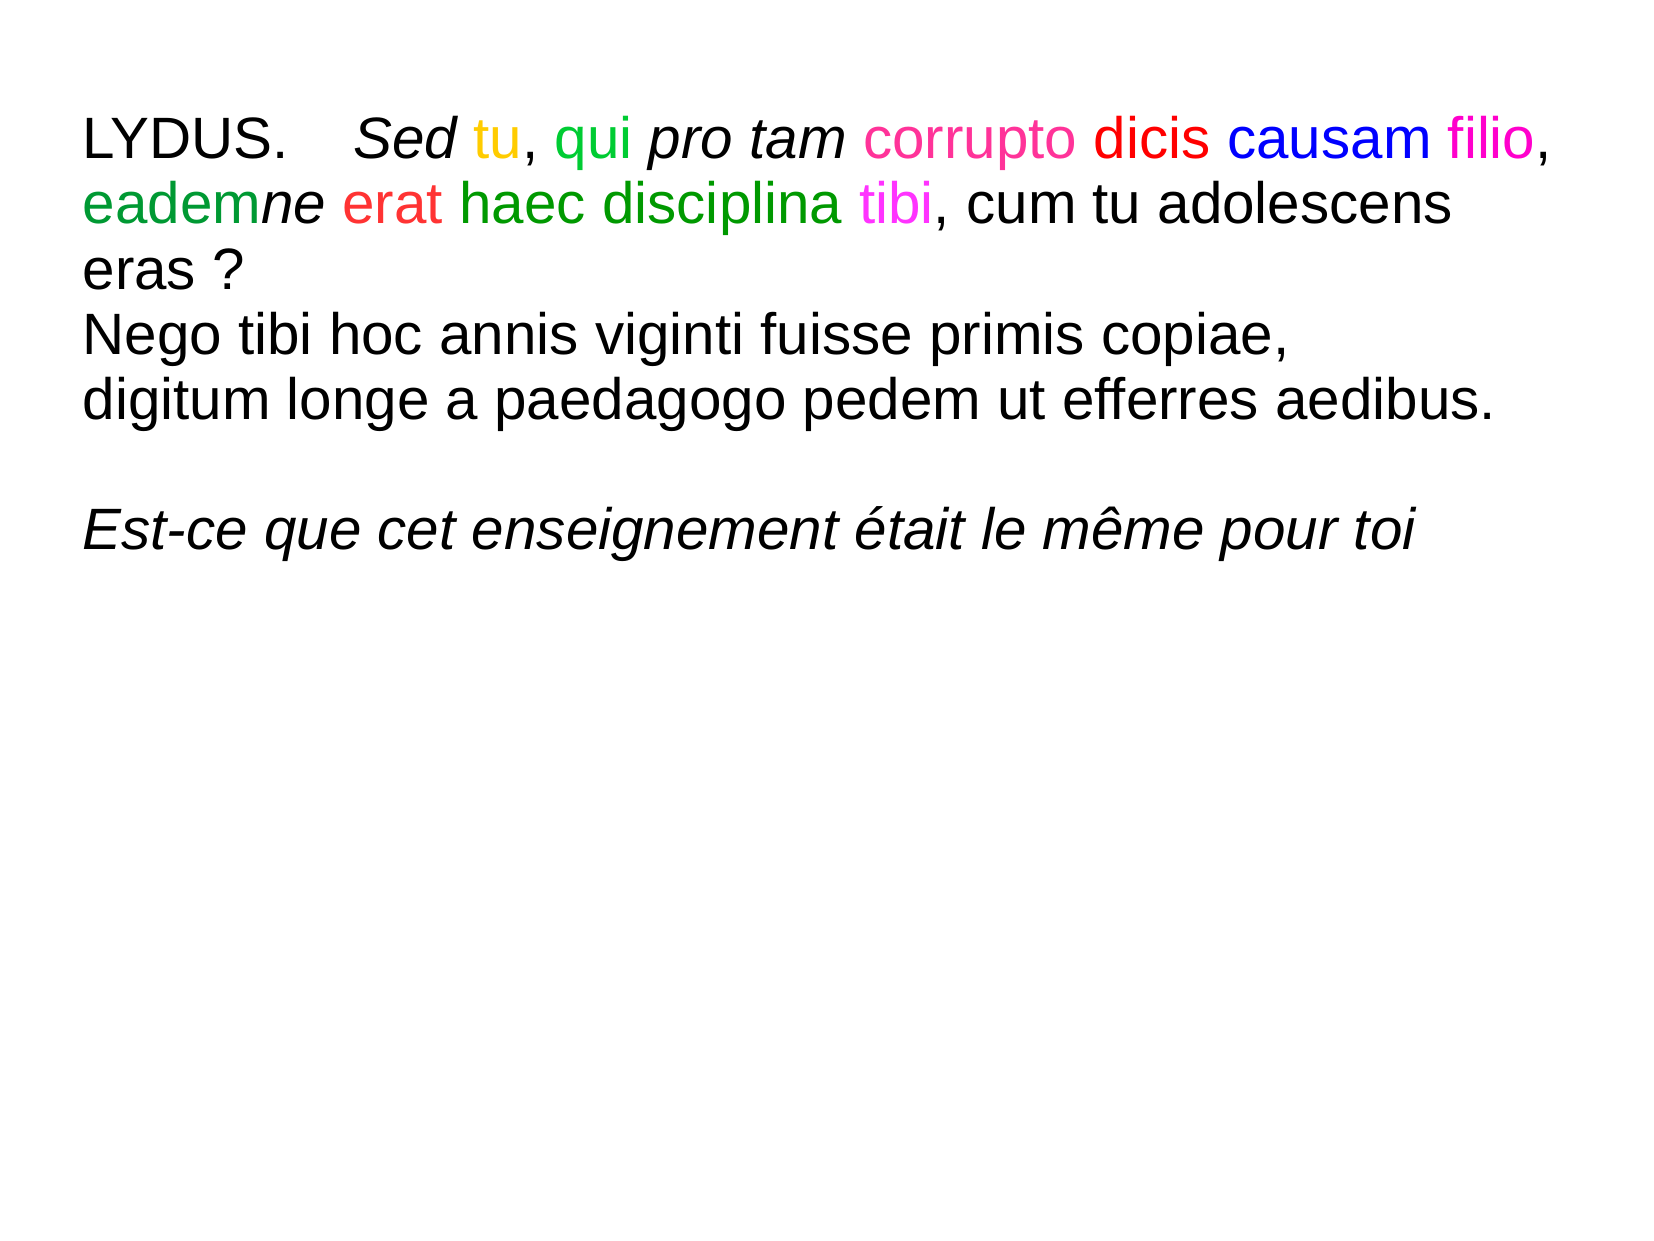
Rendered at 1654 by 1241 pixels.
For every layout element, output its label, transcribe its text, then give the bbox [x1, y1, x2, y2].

list LYDUS. Sed tu, qui pro tam corrupto dicis causam filio, eademne erat haec disciplina tibi, cum tu adolescens eras ? Nego tibi hoc annis viginti fuisse primis copiae, digitum longe a paedagogo pedem ut efferres aedibus. Est-ce que cet enseignement était le même pour toi [82, 106, 1571, 1109]
